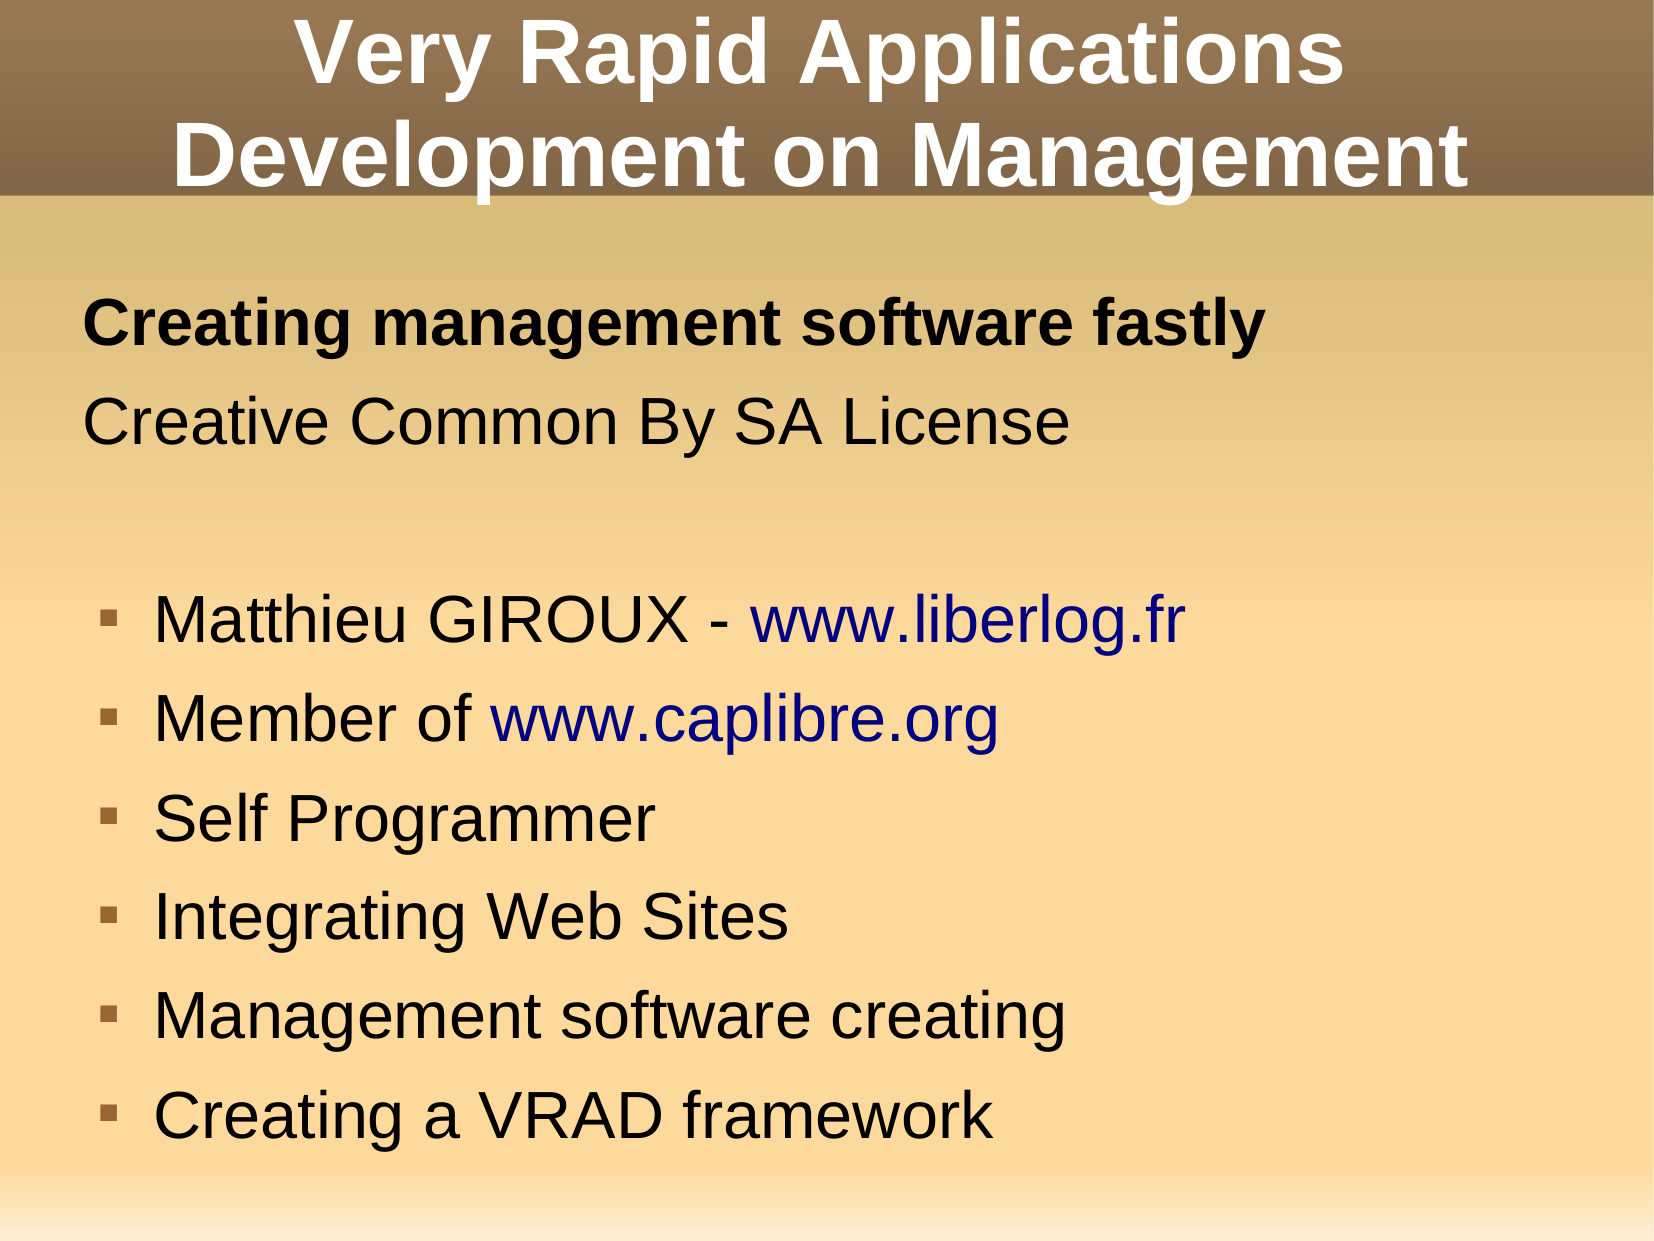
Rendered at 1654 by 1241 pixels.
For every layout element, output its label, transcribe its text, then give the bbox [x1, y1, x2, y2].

title Very Rapid Applications Development on Management [76, 0, 1565, 208]
list Creating management software fastly Creative Common By SA License Matthieu GIROUX - www.liberlog.fr Member of www.caplibre.org Self Programmer Integrating Web Sites Management software creating Creating a VRAD framework [82, 290, 1571, 1241]
picture [0, 0, 1654, 1241]
